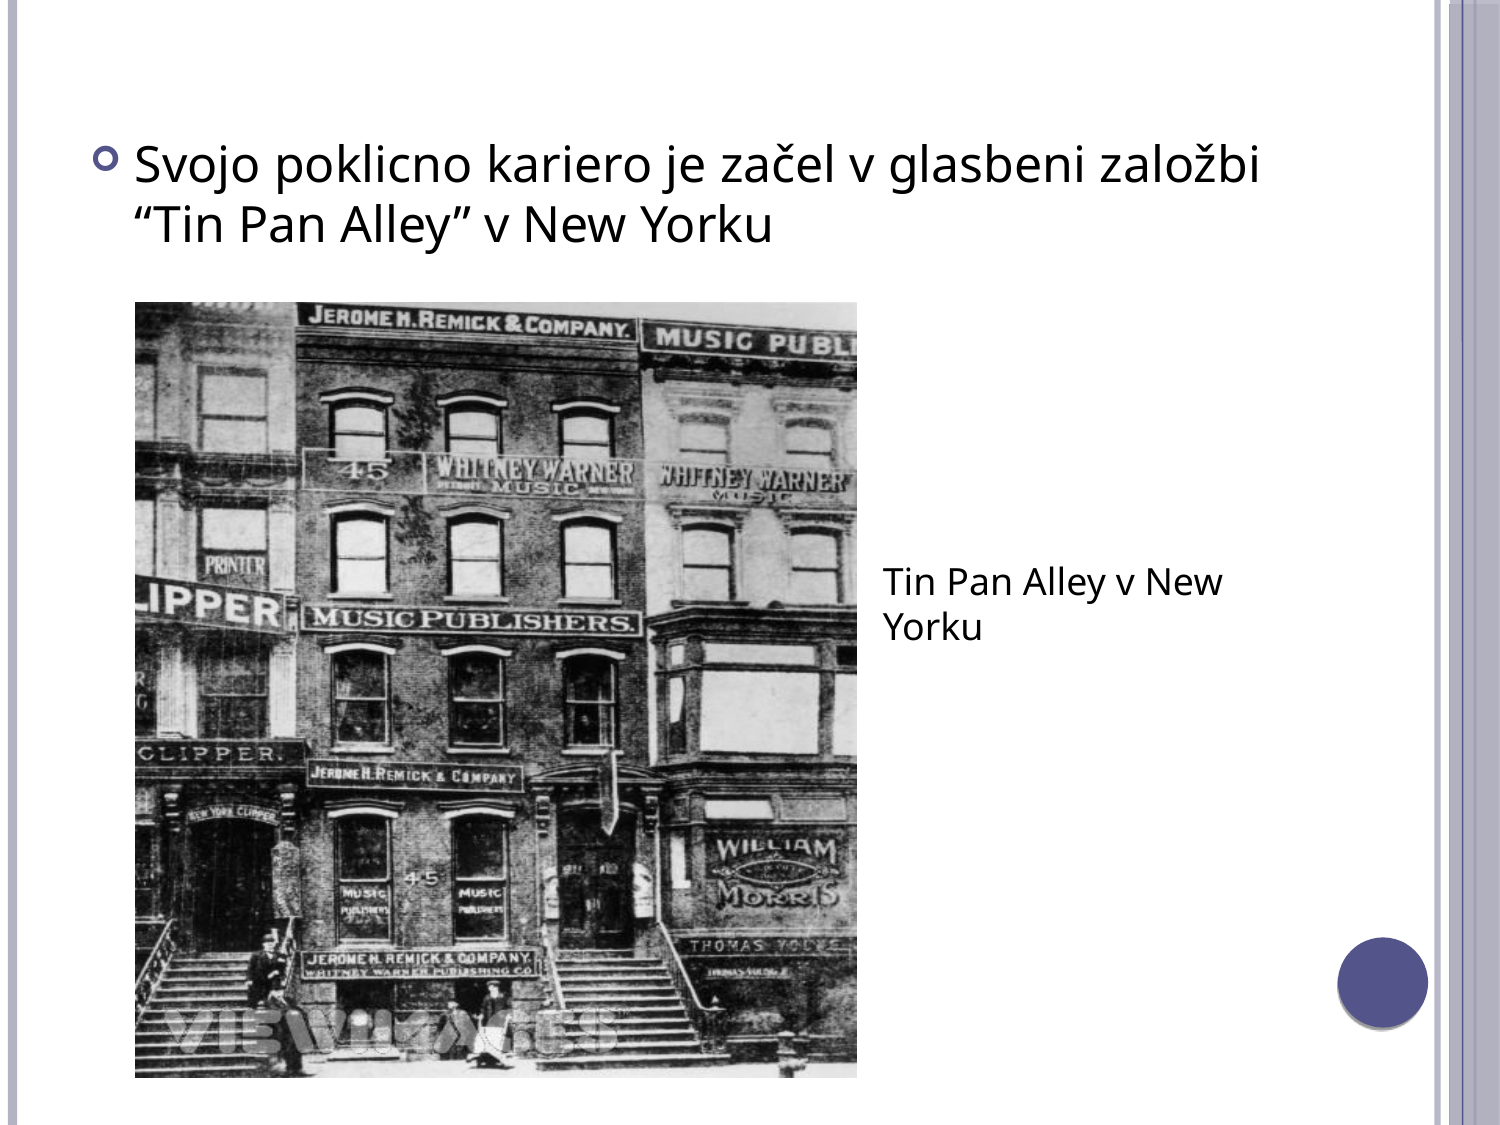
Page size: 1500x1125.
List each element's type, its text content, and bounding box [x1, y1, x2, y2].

list Svojo poklicno kariero je začel v glasbeni založbi “Tin Pan Alley” v New Yorku [75, 125, 1300, 1062]
picture [135, 302, 857, 1078]
text_box Tin Pan Alley v New Yorku [868, 550, 1317, 656]
